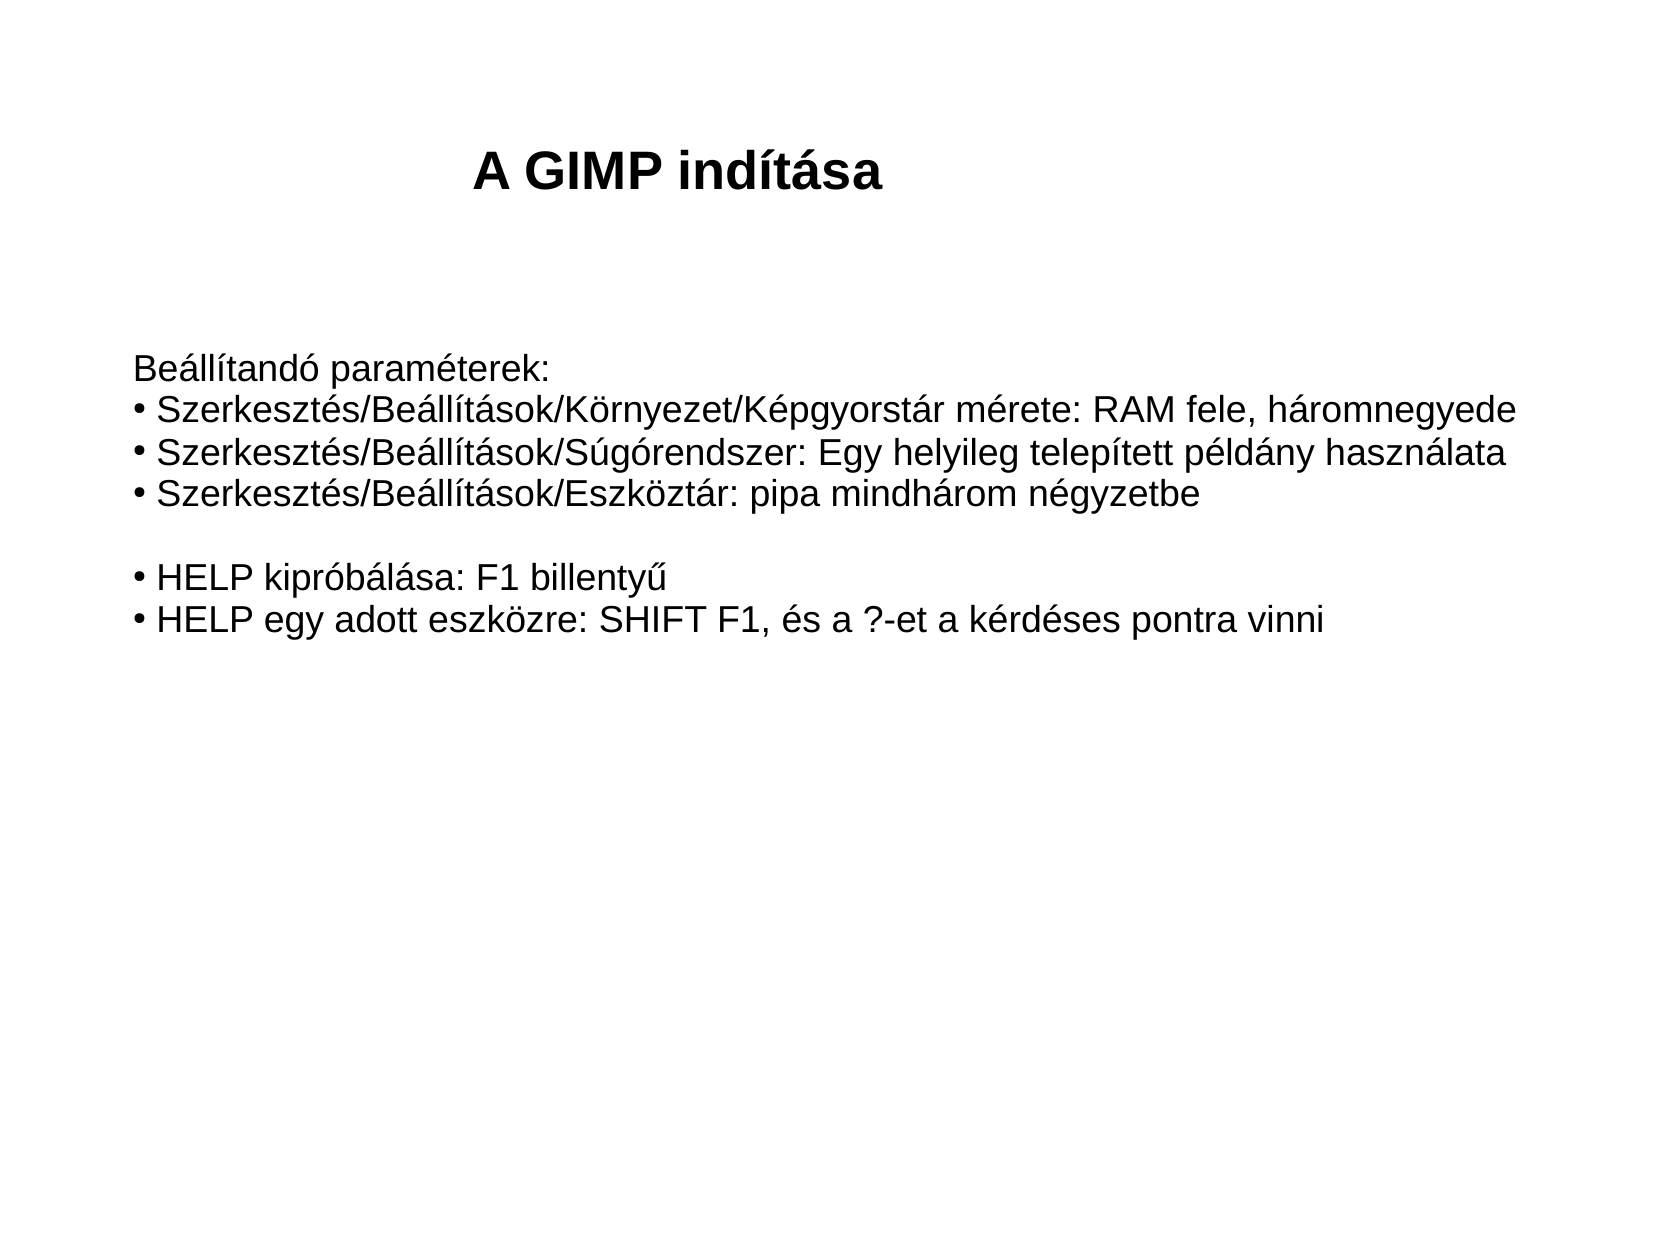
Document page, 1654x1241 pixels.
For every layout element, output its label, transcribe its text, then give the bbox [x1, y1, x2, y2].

text_box A GIMP indítása [457, 132, 898, 210]
text_box Beállítandó paraméterek: Szerkesztés/Beállítások/Környezet/Képgyorstár mérete: RAM fele, háromnegyede Szerkesztés/Beállítások/Súgórendszer: Egy helyileg telepített példány használata Szerkesztés/Beállítások/Eszköztár: pipa mindhárom négyzetbe HELP kipróbálása: F1 billentyű HELP egy adott eszközre: SHIFT F1, és a ?-et a kérdéses pontra vinni [118, 339, 1531, 649]
